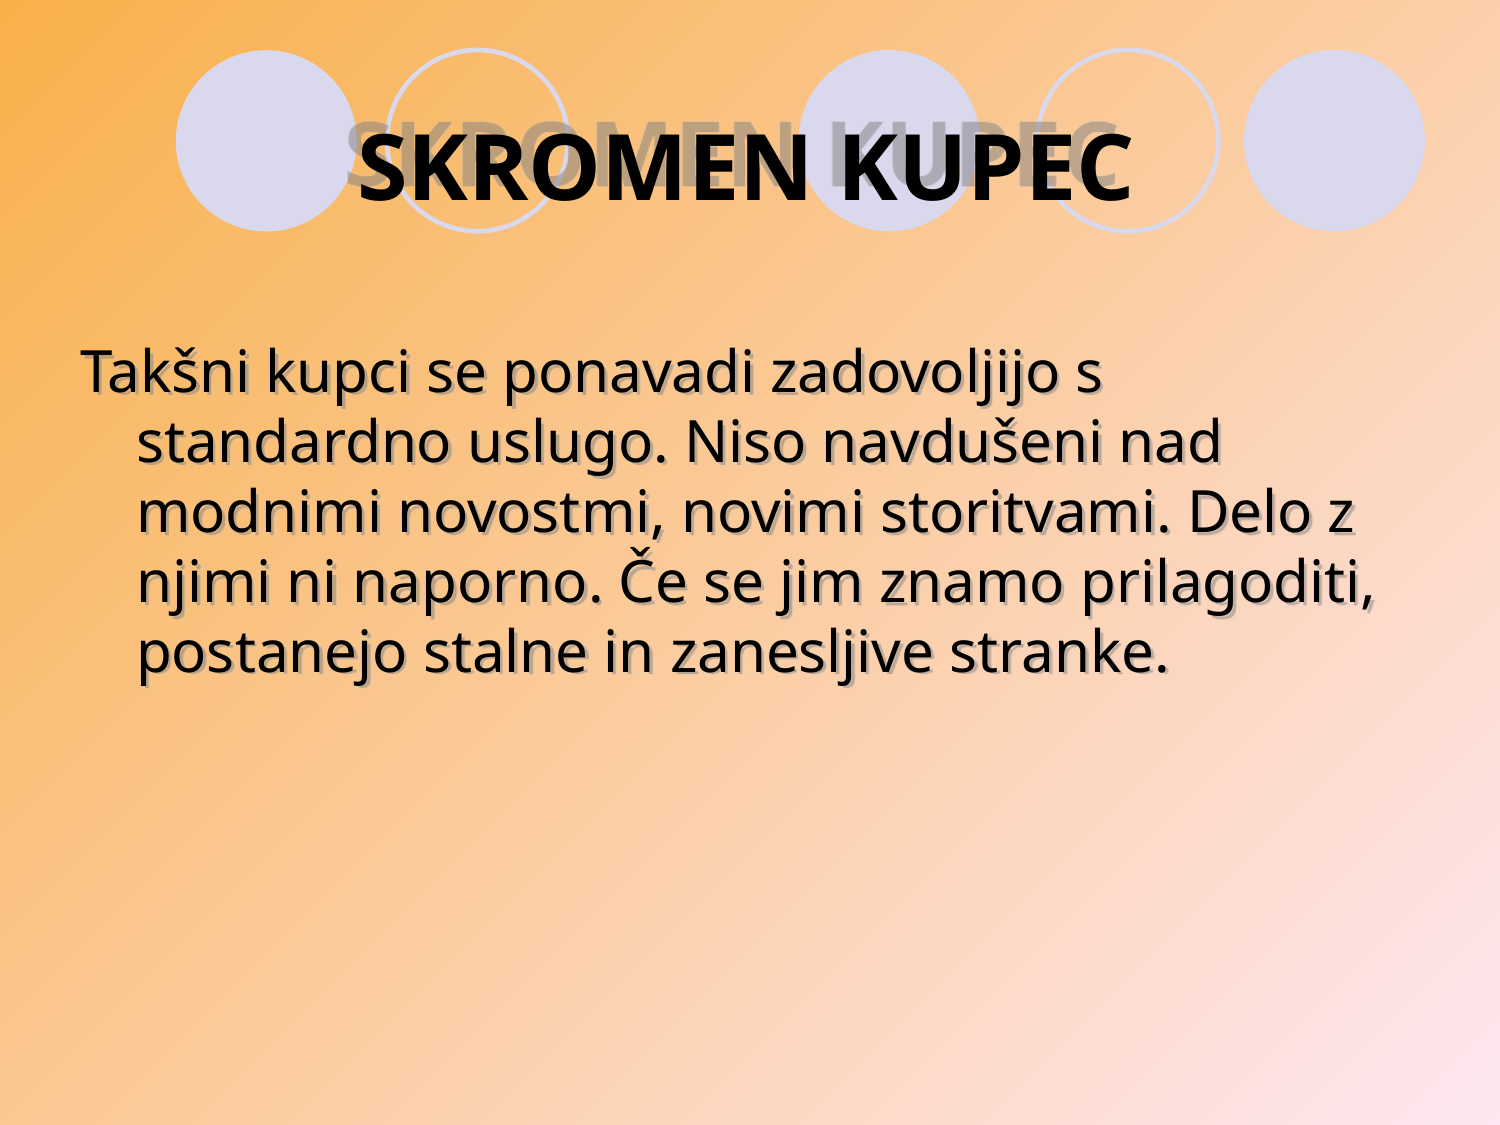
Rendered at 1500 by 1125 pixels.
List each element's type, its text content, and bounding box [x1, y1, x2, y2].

text_box SKROMEN KUPEC [342, 101, 1152, 227]
list Takšni kupci se ponavadi zadovoljijo s standardno uslugo. Niso navdušeni nad modnimi novostmi, novimi storitvami. Delo z njimi ni naporno. Če se jim znamo prilagoditi, postanejo stalne in zanesljive stranke. [64, 326, 1415, 1070]
